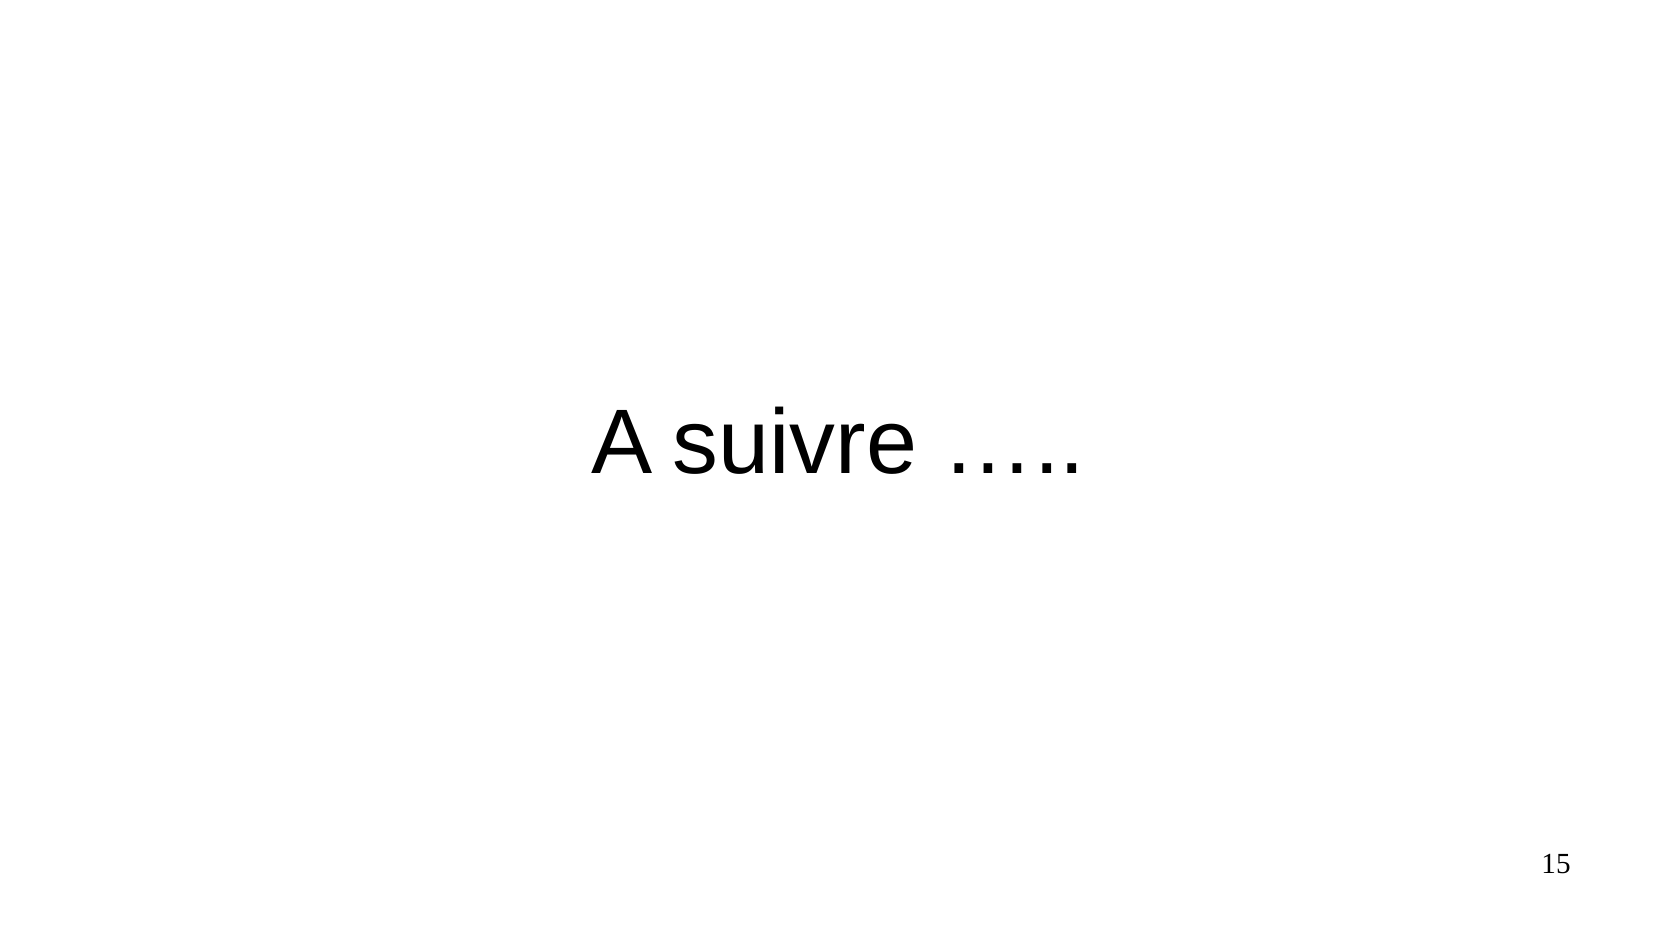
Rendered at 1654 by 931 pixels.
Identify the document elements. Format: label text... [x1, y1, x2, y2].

title A suivre ….. [94, 364, 1583, 520]
